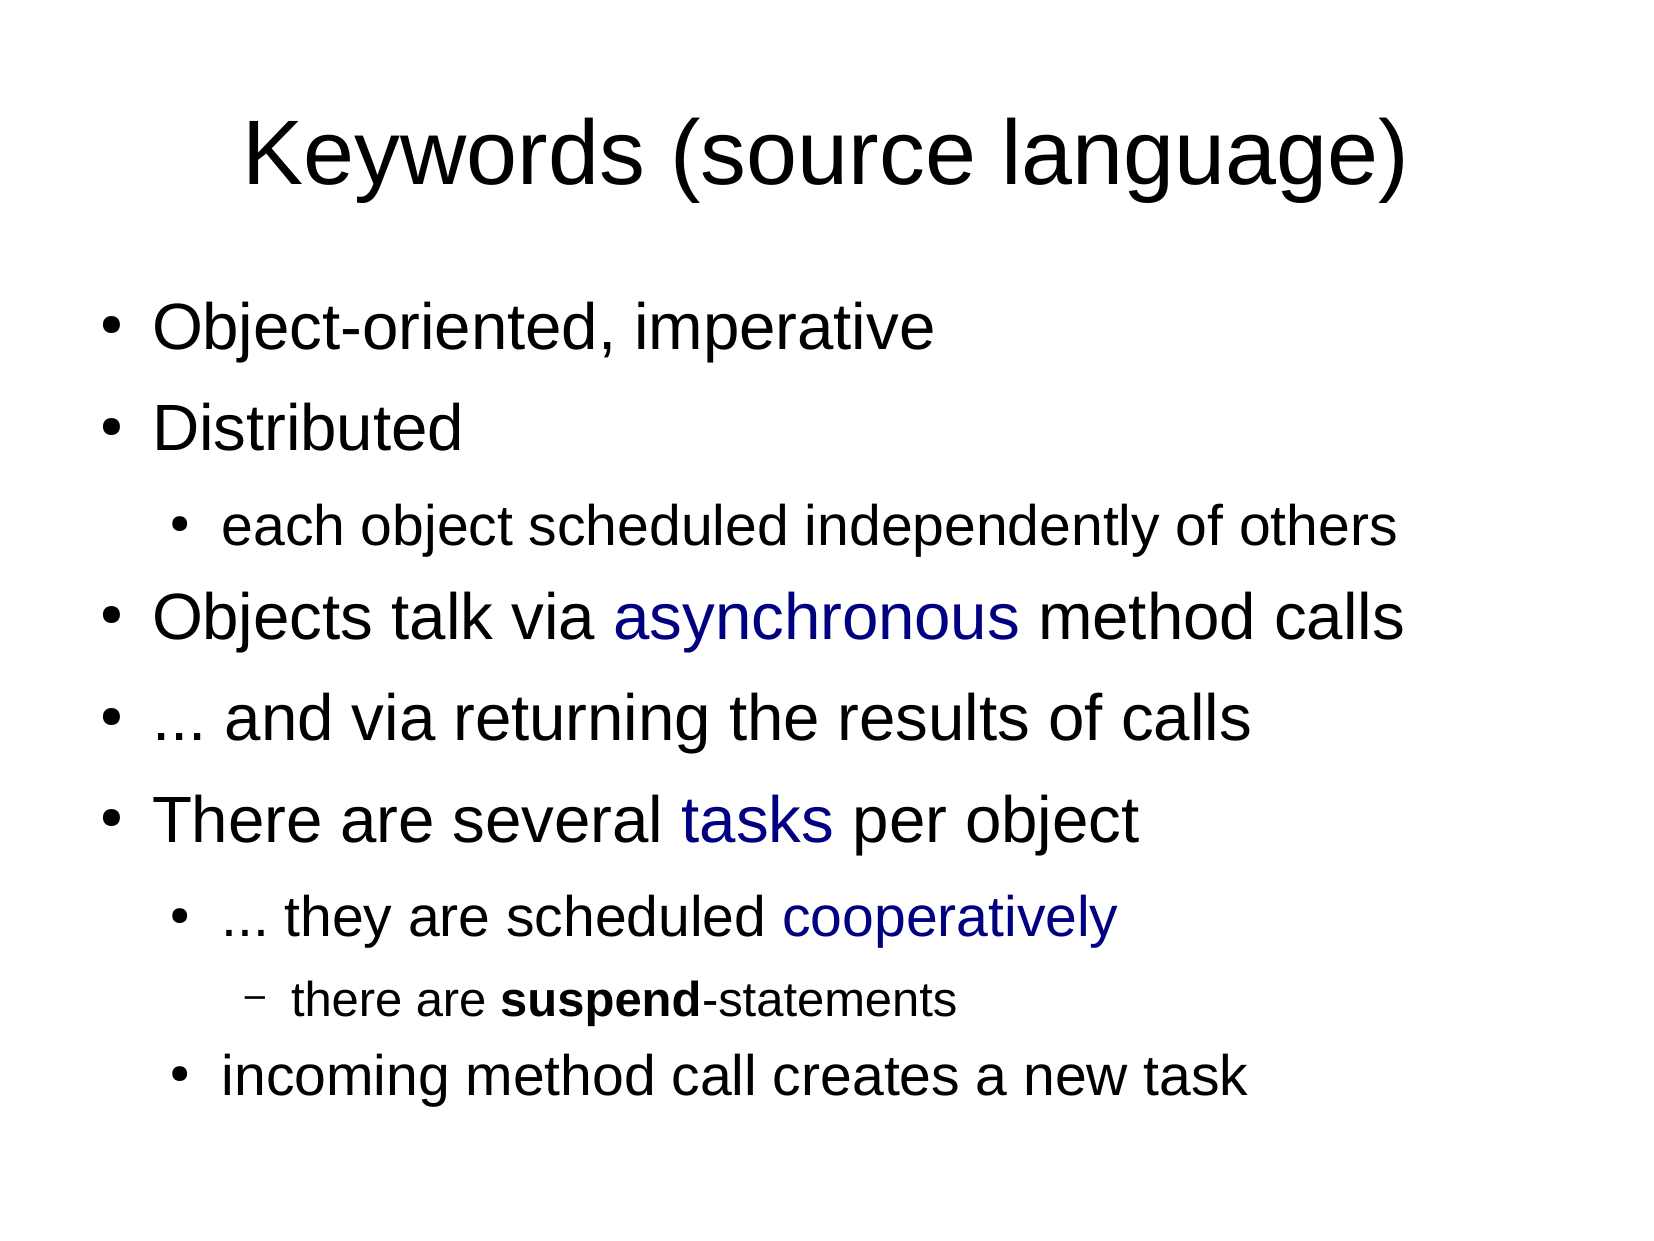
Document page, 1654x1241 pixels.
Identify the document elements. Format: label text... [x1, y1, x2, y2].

title Keywords (source language) [82, 49, 1571, 257]
list Object-oriented, imperative Distributed each object scheduled independently of others Objects talk via asynchronous method calls ... and via returning the results of calls There are several tasks per object ... they are scheduled cooperatively there are suspend-statements incoming method call creates a new task [82, 290, 1571, 1109]
